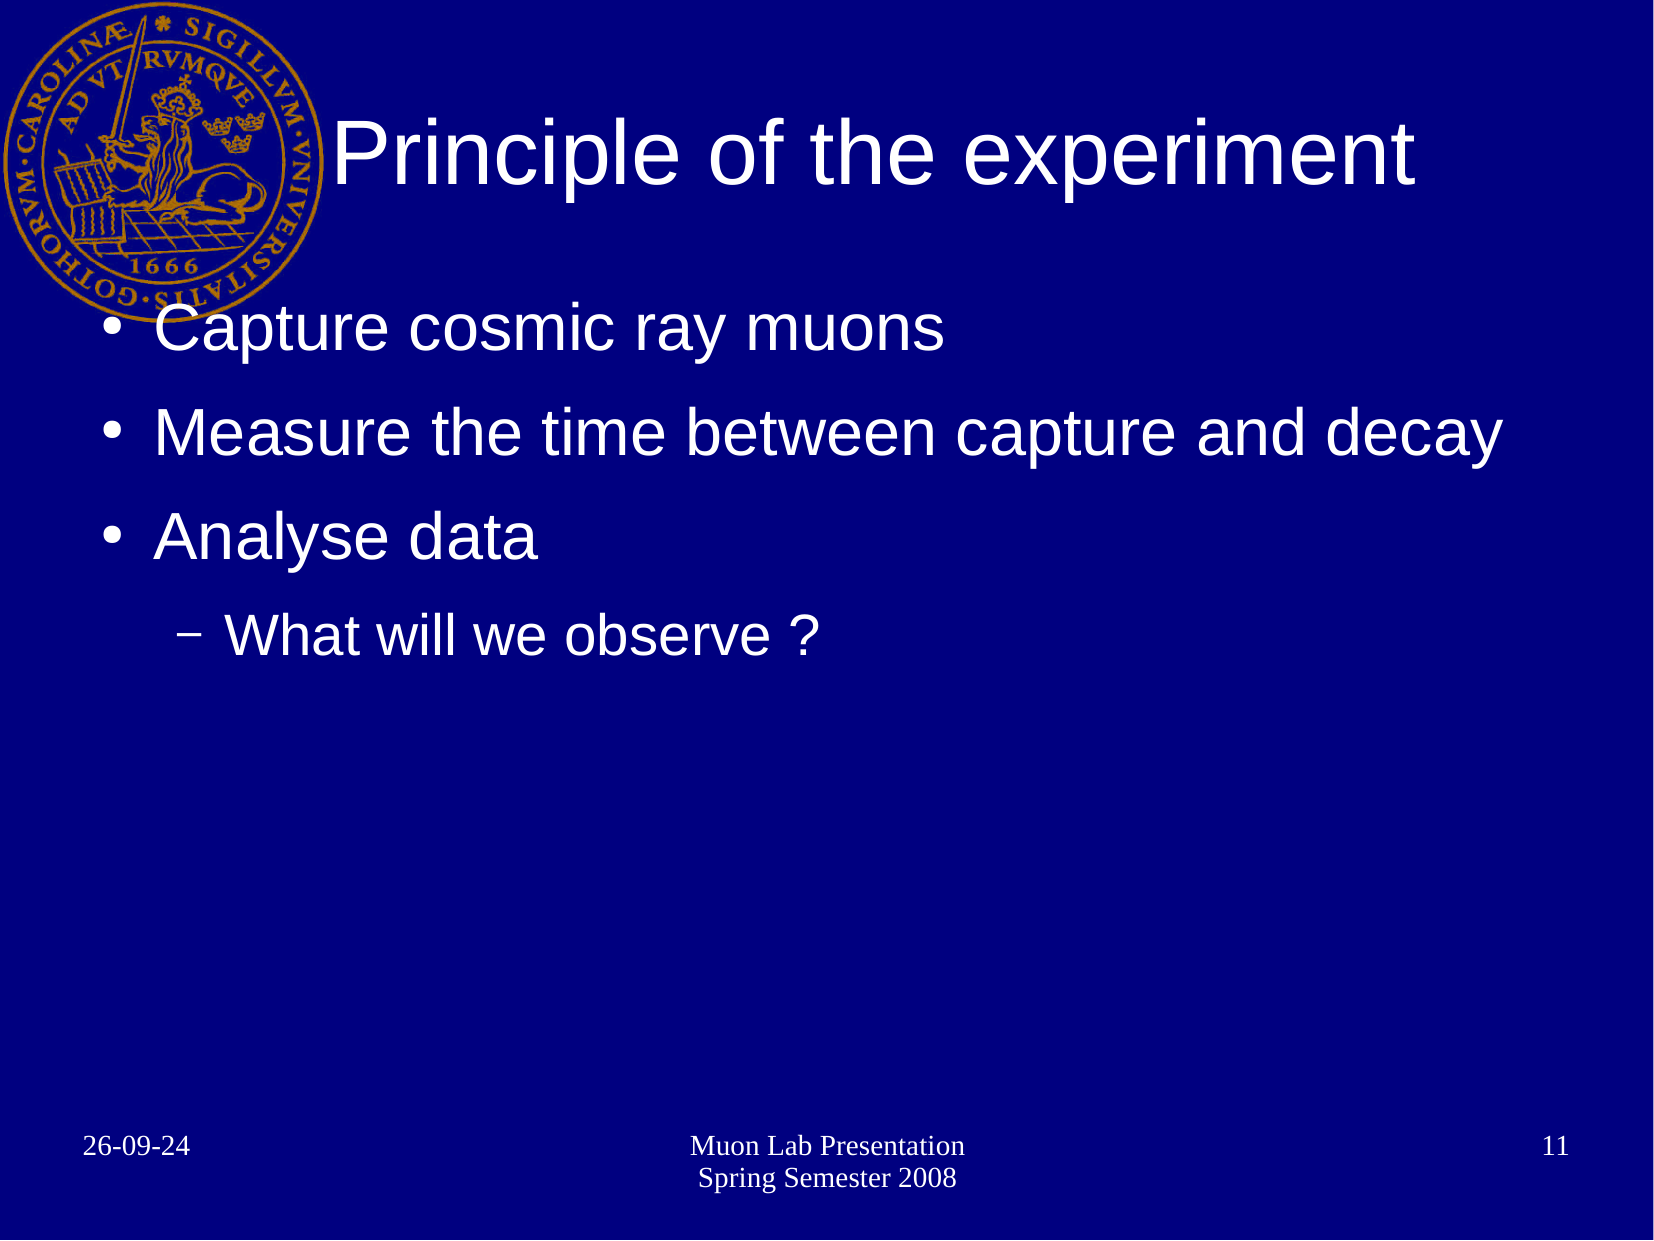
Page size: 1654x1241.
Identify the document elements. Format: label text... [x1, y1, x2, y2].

list Capture cosmic ray muons Measure the time between capture and decay Analyse data What will we observe ? [82, 290, 1571, 1109]
title Principle of the experiment [177, 49, 1571, 257]
picture [0, 0, 325, 325]
